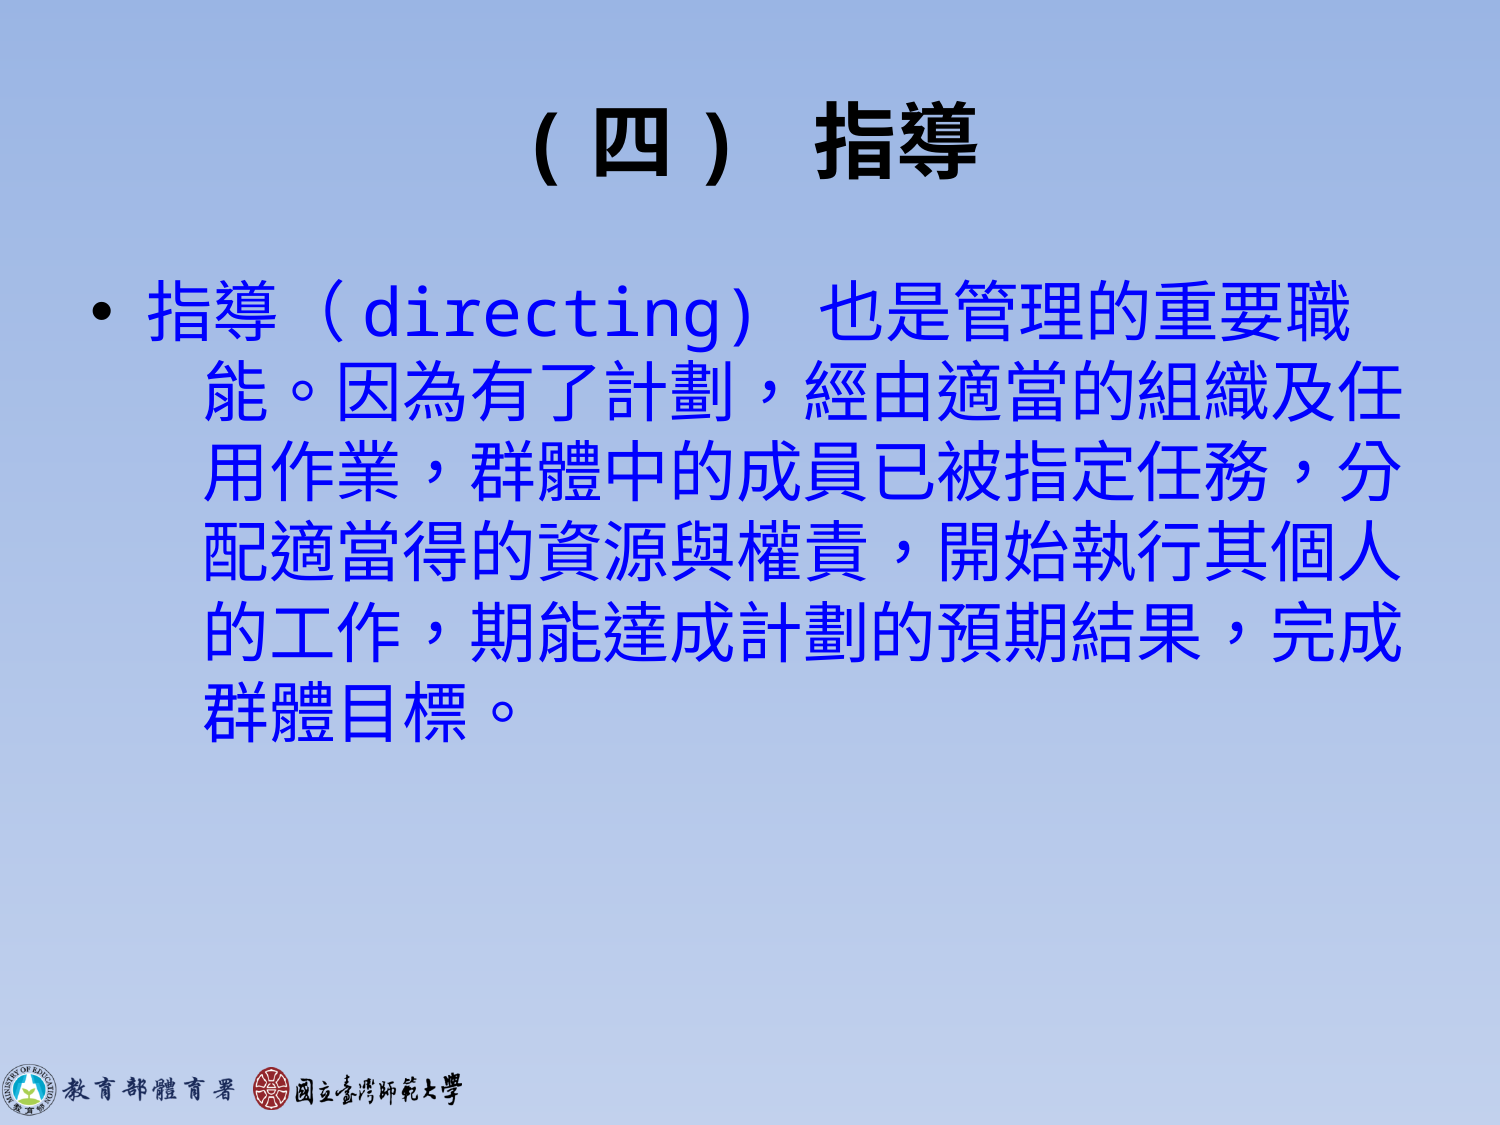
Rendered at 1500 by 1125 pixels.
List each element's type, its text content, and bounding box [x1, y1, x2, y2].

list 指導（directing) 也是管理的重要職能。因為有了計劃，經由適當的組織及任用作業，群體中的成員已被指定任務，分配適當得的資源與權責，開始執行其個人的工作，期能達成計劃的預期結果，完成群體目標。 [75, 262, 1426, 1005]
title (四) 指導 [75, 45, 1426, 233]
